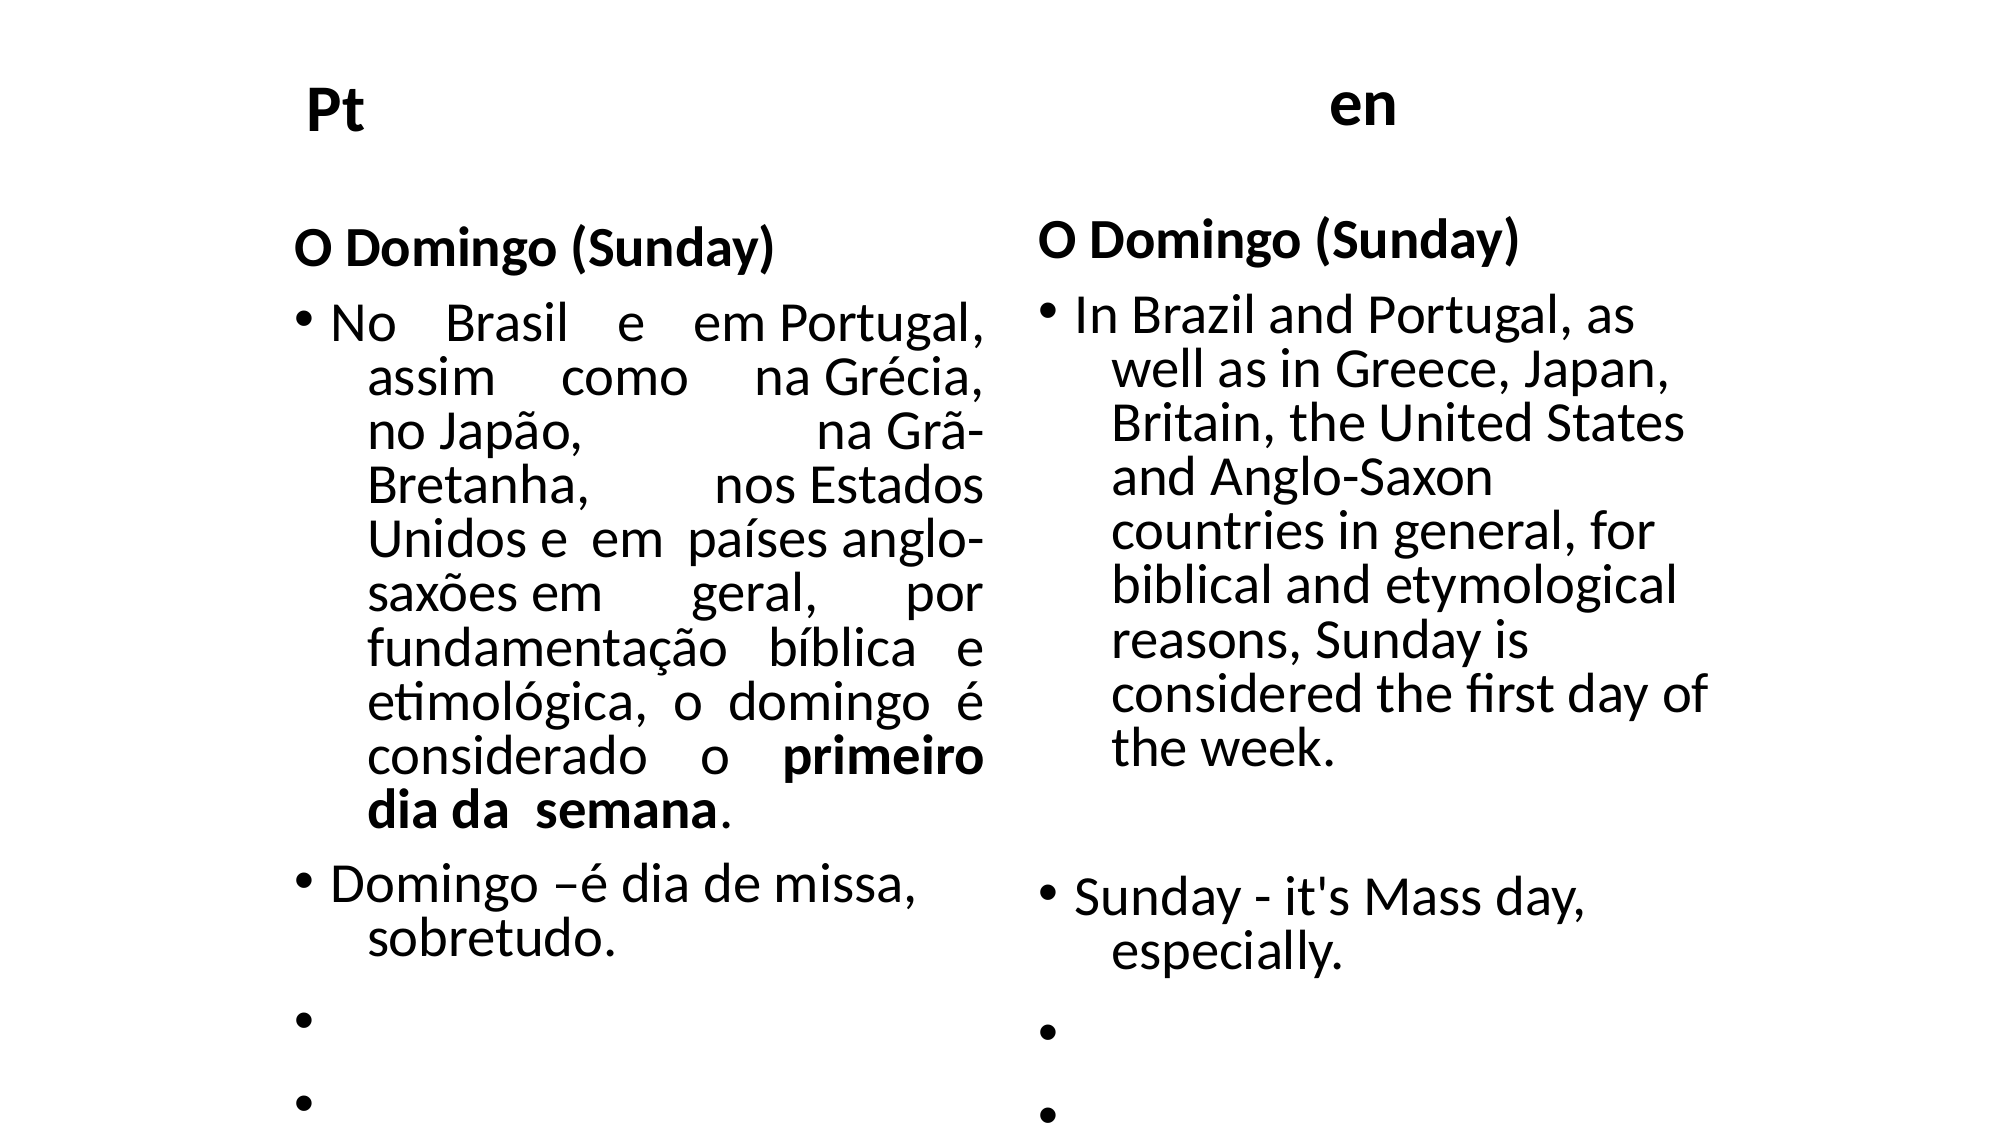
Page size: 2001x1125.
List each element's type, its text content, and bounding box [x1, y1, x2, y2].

list en [1011, 42, 1716, 148]
list O Domingo (Sunday) No Brasil e em Portugal, assim como na Grécia, no Japão, na Grã-Bretanha, nos Estados Unidos e em países anglo-saxões em geral, por fundamentação bíblica e etimológica, o domingo é considerado o primeiro dia da semana. Domingo –é dia de missa, sobretudo. [279, 215, 1000, 976]
list Pt [291, 66, 1000, 173]
list O Domingo (Sunday) In Brazil and Portugal, as well as in Greece, Japan, Britain, the United States and Anglo-Saxon countries in general, for biblical and etymological reasons, Sunday is considered the first day of the week. Sunday - it's Mass day, especially. [1023, 208, 1733, 988]
